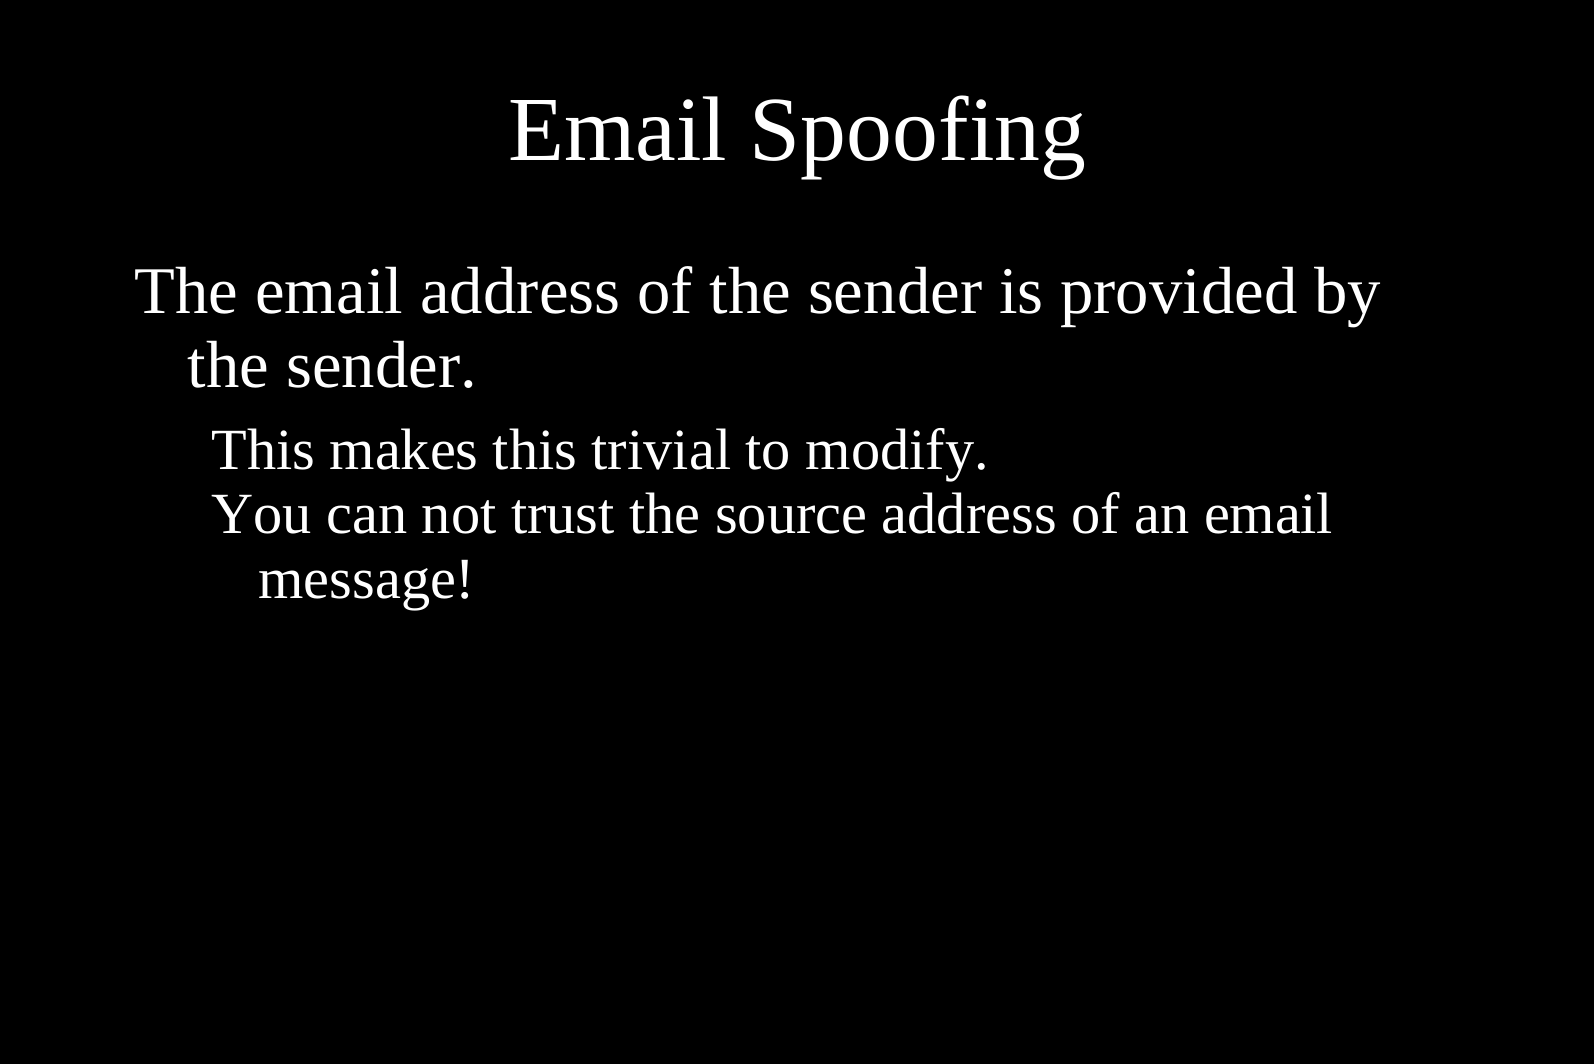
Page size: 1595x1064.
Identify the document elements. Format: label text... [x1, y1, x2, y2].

list The email address of the sender is provided by the sender. This makes this trivial to modify. You can not trust the source address of an email message! [117, 254, 1479, 1064]
title Email Spoofing [117, 40, 1479, 219]
